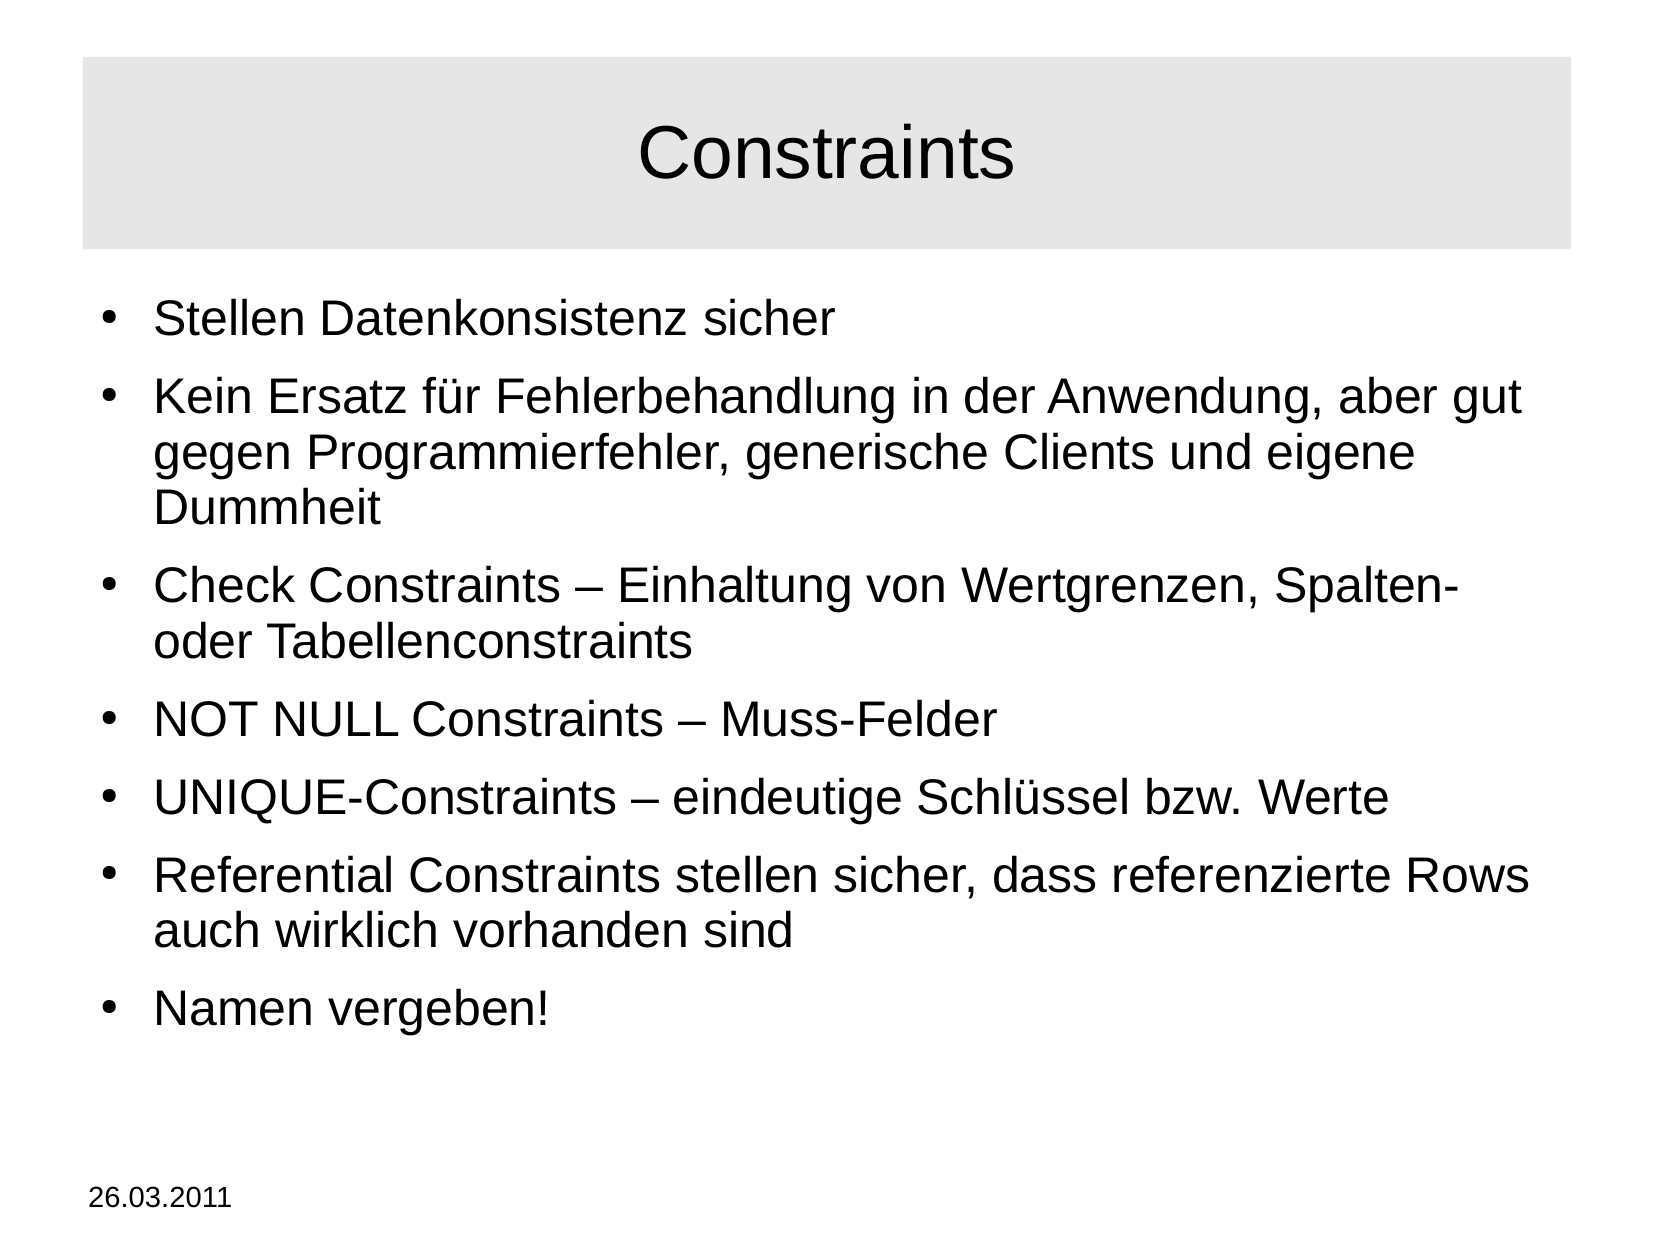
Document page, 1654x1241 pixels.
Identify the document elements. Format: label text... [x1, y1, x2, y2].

list Stellen Datenkonsistenz sicher Kein Ersatz für Fehlerbehandlung in der Anwendung, aber gut gegen Programmierfehler, generische Clients und eigene Dummheit Check Constraints – Einhaltung von Wertgrenzen, Spalten- oder Tabellenconstraints NOT NULL Constraints – Muss-Felder UNIQUE-Constraints – eindeutige Schlüssel bzw. Werte Referential Constraints stellen sicher, dass referenzierte Rows auch wirklich vorhanden sind Namen vergeben! [82, 290, 1571, 1094]
title Constraints [82, 56, 1571, 250]
